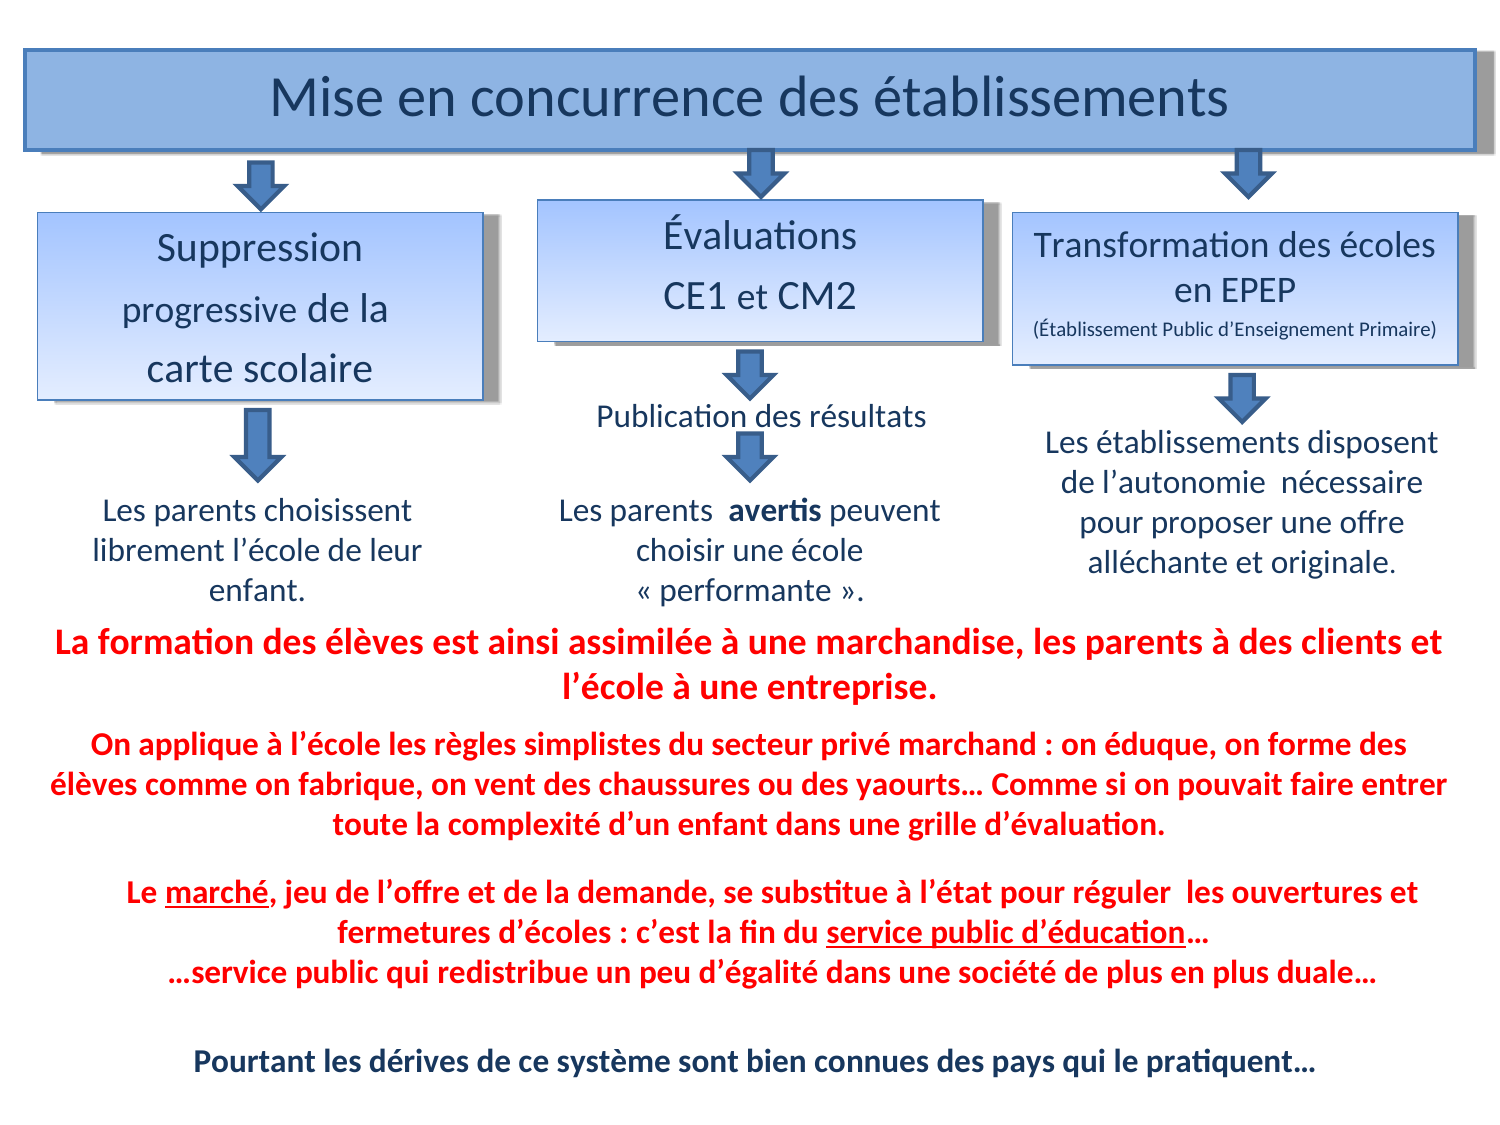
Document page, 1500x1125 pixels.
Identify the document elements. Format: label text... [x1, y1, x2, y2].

text_box Le marché, jeu de l’offre et de la demande, se substitue à l’état pour réguler les ouvertures et fermetures d’écoles : c’est la fin du service public d’éducation… …service public qui redistribue un peu d’égalité dans une société de plus en plus duale… [46, 862, 1500, 998]
text_box [1224, 149, 1272, 197]
text_box Suppression progressive de la carte scolaire [37, 212, 483, 400]
text_box [737, 149, 785, 197]
text_box Pourtant les dérives de ce système sont bien connues des pays qui le pratiquent… [70, 1031, 1442, 1087]
text_box [726, 443, 774, 480]
text_box Les établissements disposent de l’autonomie nécessaire pour proposer une offre alléchante et originale. [1019, 412, 1465, 588]
text_box La formation des élèves est ainsi assimilée à une marchandise, les parents à des clients et l’école à une entreprise. [35, 609, 1465, 715]
text_box [234, 410, 282, 481]
text_box Les parents choisissent librement l’école de leur enfant. [35, 480, 481, 609]
text_box Les parents avertis peuvent choisir une école « performante ». [527, 480, 973, 609]
text_box [726, 351, 774, 399]
text_box Publication des résultats [538, 386, 985, 443]
text_box [237, 162, 285, 210]
text_box Mise en concurrence des établissements [24, 49, 1476, 150]
text_box On applique à l’école les règles simplistes du secteur privé marchand : on éduque, on forme des élèves comme on fabrique, on vent des chaussures ou des yaourts… Comme si on pouvait faire entrer toute la complexité d’un enfant dans une grille d’évaluation. [35, 715, 1465, 851]
text_box [1218, 375, 1266, 412]
text_box Évaluations CE1 et CM2 [537, 200, 983, 342]
text_box Transformation des écoles en EPEP (Établissement Public d’Enseignement Primaire) [1012, 212, 1458, 365]
